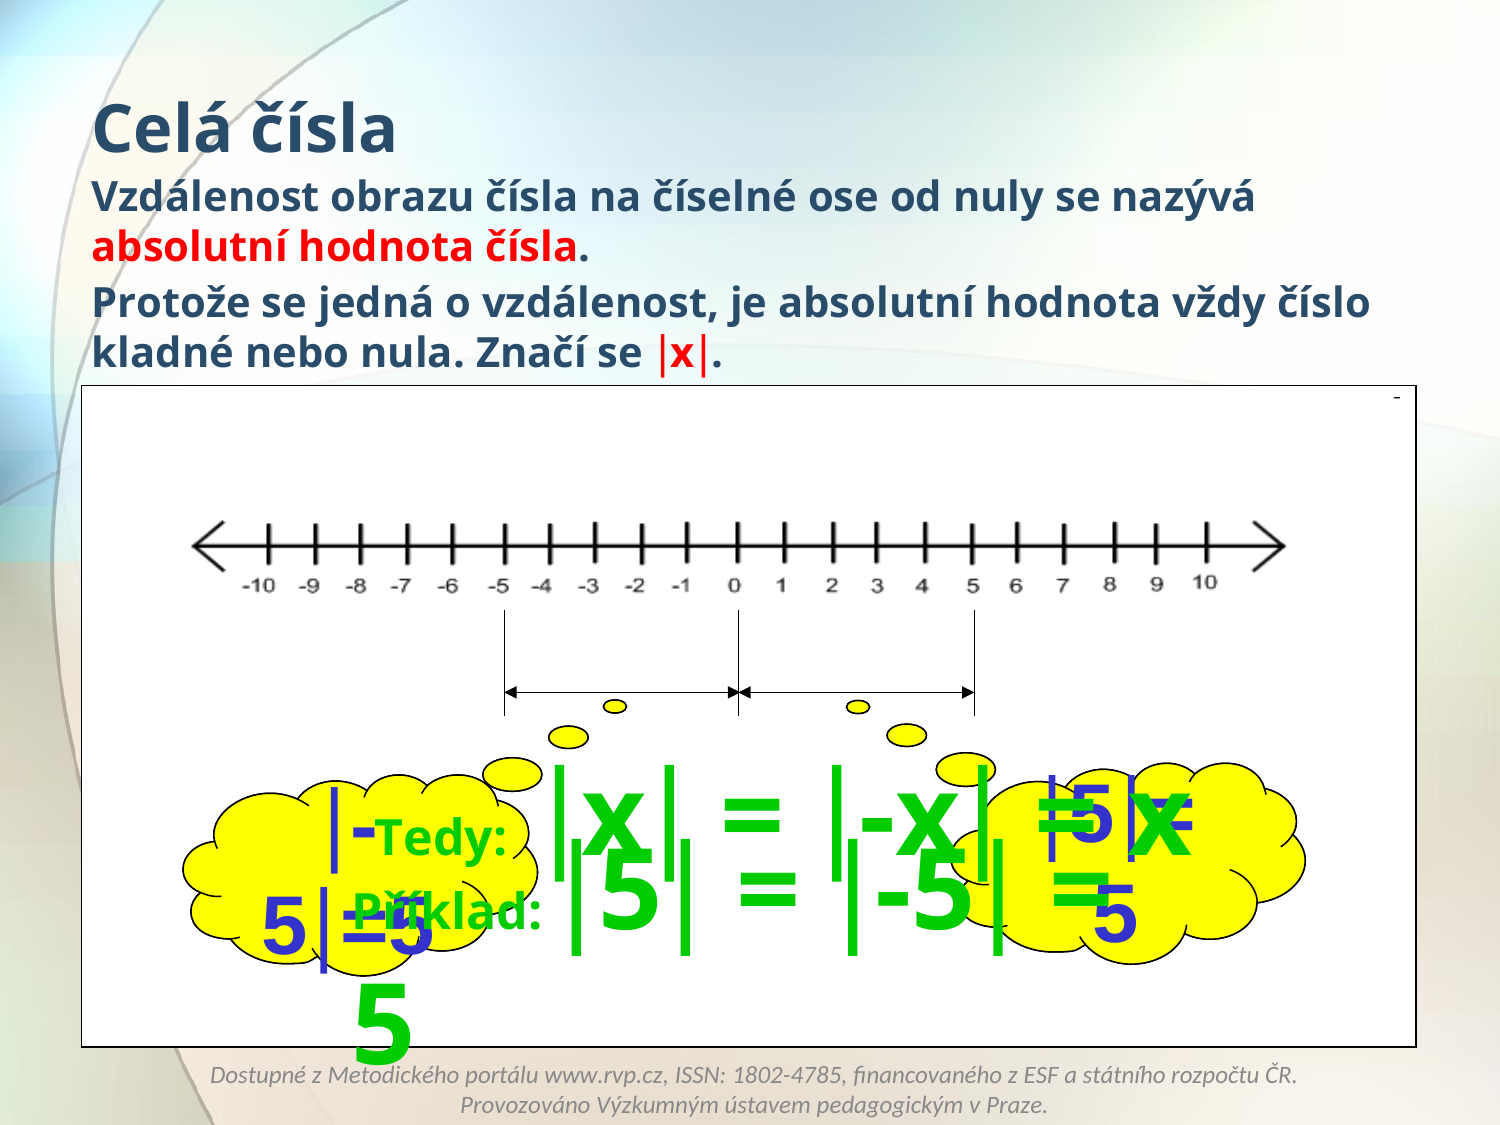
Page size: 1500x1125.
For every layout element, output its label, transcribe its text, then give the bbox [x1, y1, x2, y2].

picture [0, 0, 1500, 1125]
text_box -5=5 [548, 726, 589, 749]
text_box [690, 858, 848, 904]
text_box Tedy: x = -x = x [360, 763, 1447, 858]
text_box 5=5 [951, 858, 993, 904]
text_box [81, 385, 1417, 1047]
text_box -5=5 [491, 757, 534, 763]
text_box Vzdálenost obrazu čísla na číselné ose od nuly se nazývá absolutní hodnota čísla. [76, 172, 1424, 268]
text_box [375, 858, 1417, 1047]
text_box Celá čísla [76, 78, 1424, 172]
text_box [622, 858, 680, 904]
text_box 5=5 [938, 752, 993, 763]
text_box [524, 858, 571, 904]
text_box [858, 858, 953, 904]
text_box [581, 858, 640, 904]
text_box 5=5 [887, 724, 927, 747]
text_box 5=5 [1003, 858, 1306, 956]
text_box Příklad: 5 = -5 = 5 [336, 904, 1164, 1000]
text_box 5=5 [846, 700, 870, 714]
text_box Protože se jedná o vzdálenost, je absolutní hodnota vždy číslo kladné nebo nula. Značí se x. [76, 278, 1477, 374]
text_box -5=5 [603, 699, 627, 713]
text_box [935, 863, 967, 885]
text_box -5=5 [183, 781, 538, 970]
